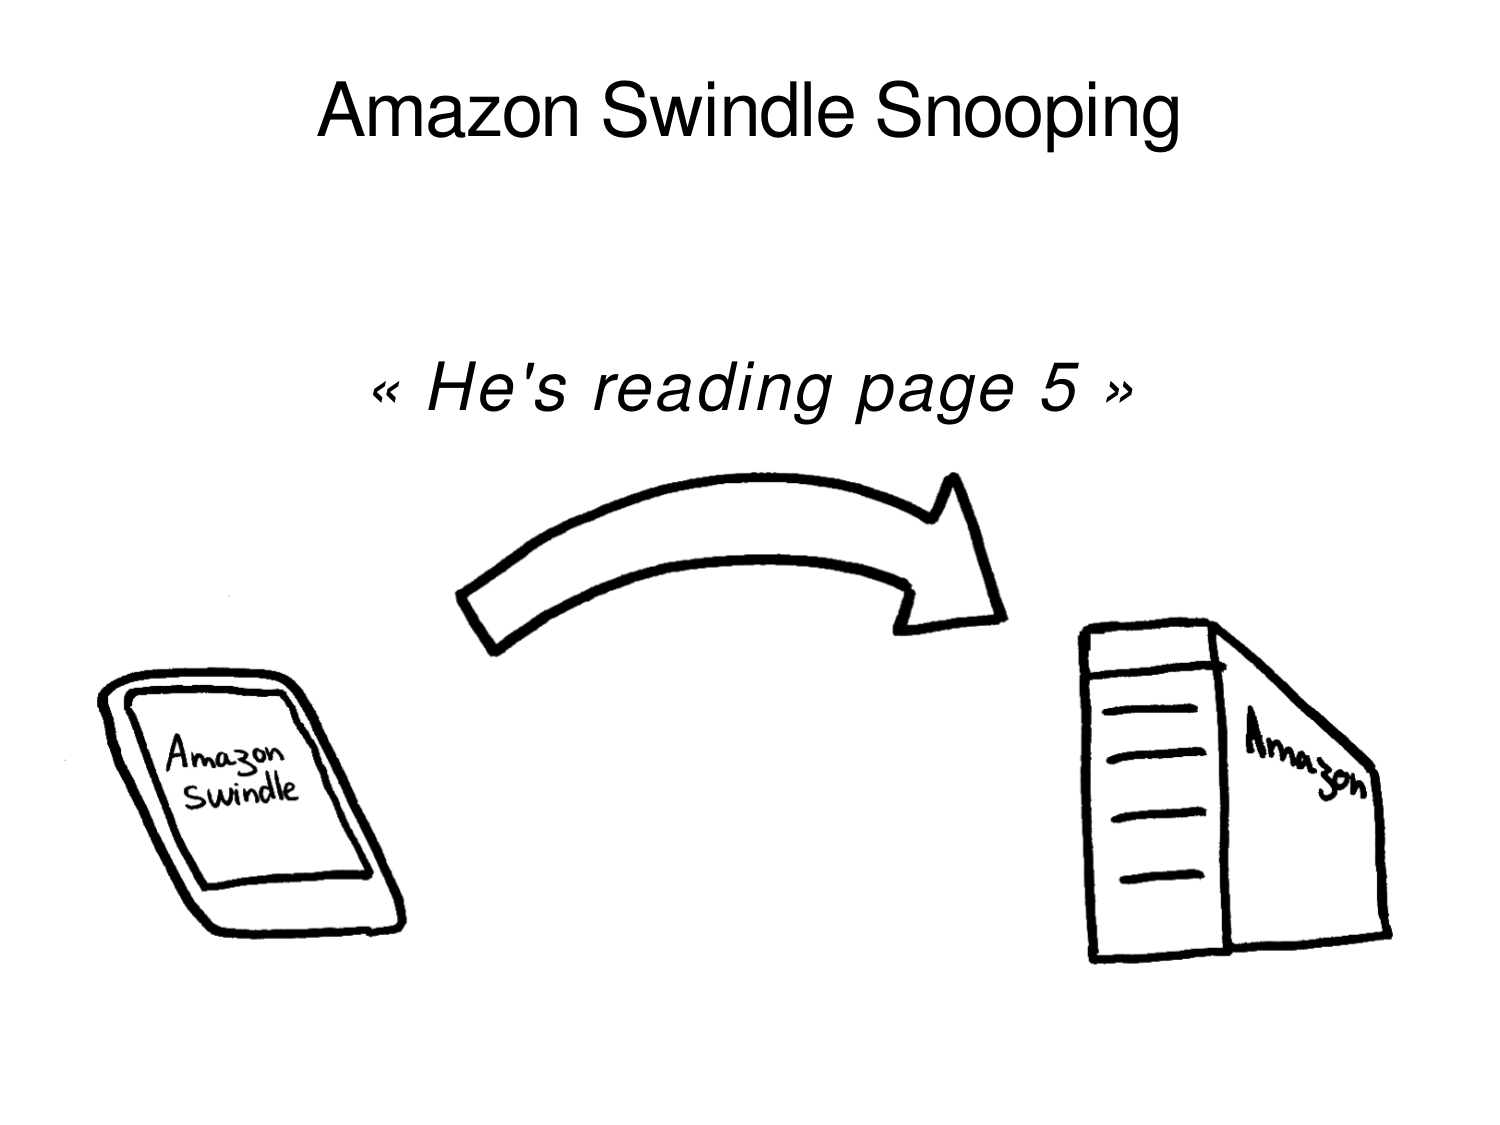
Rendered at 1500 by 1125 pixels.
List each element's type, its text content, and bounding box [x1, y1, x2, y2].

text_box « He's reading page 5 » [295, 342, 1205, 440]
picture [0, 423, 1500, 1019]
text_box Amazon Swindle Snooping [82, 60, 1418, 158]
